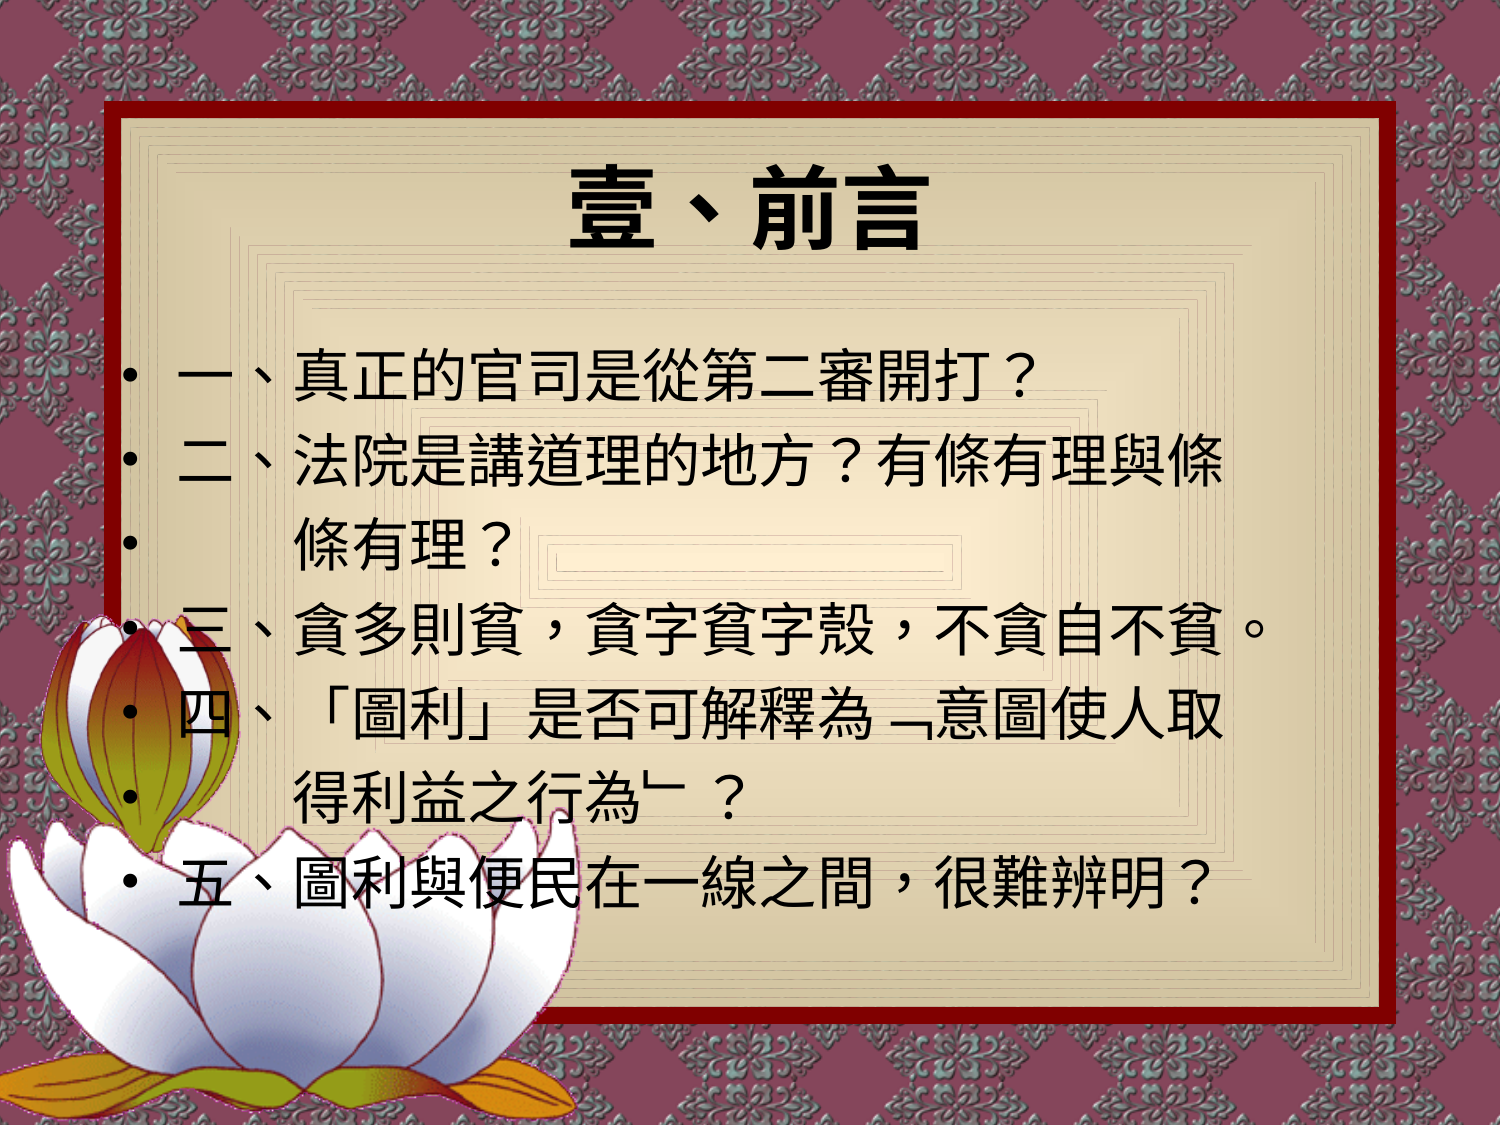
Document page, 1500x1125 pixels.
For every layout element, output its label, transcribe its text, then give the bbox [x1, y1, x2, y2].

title 壹、前言 [112, 112, 1388, 300]
list 一、真正的官司是從第二審開打？ 二、法院是講道理的地方？有條有理與條 條有理？ 三、貪多則貧，貪字貧字殼，不貪自不貧。 四、「圖利」是否可解釋為﹁意圖使人取 得利益之行為﹂？ 五、圖利與便民在一線之間，很難辨明？ [112, 324, 1388, 988]
picture [0, 0, 1500, 1125]
